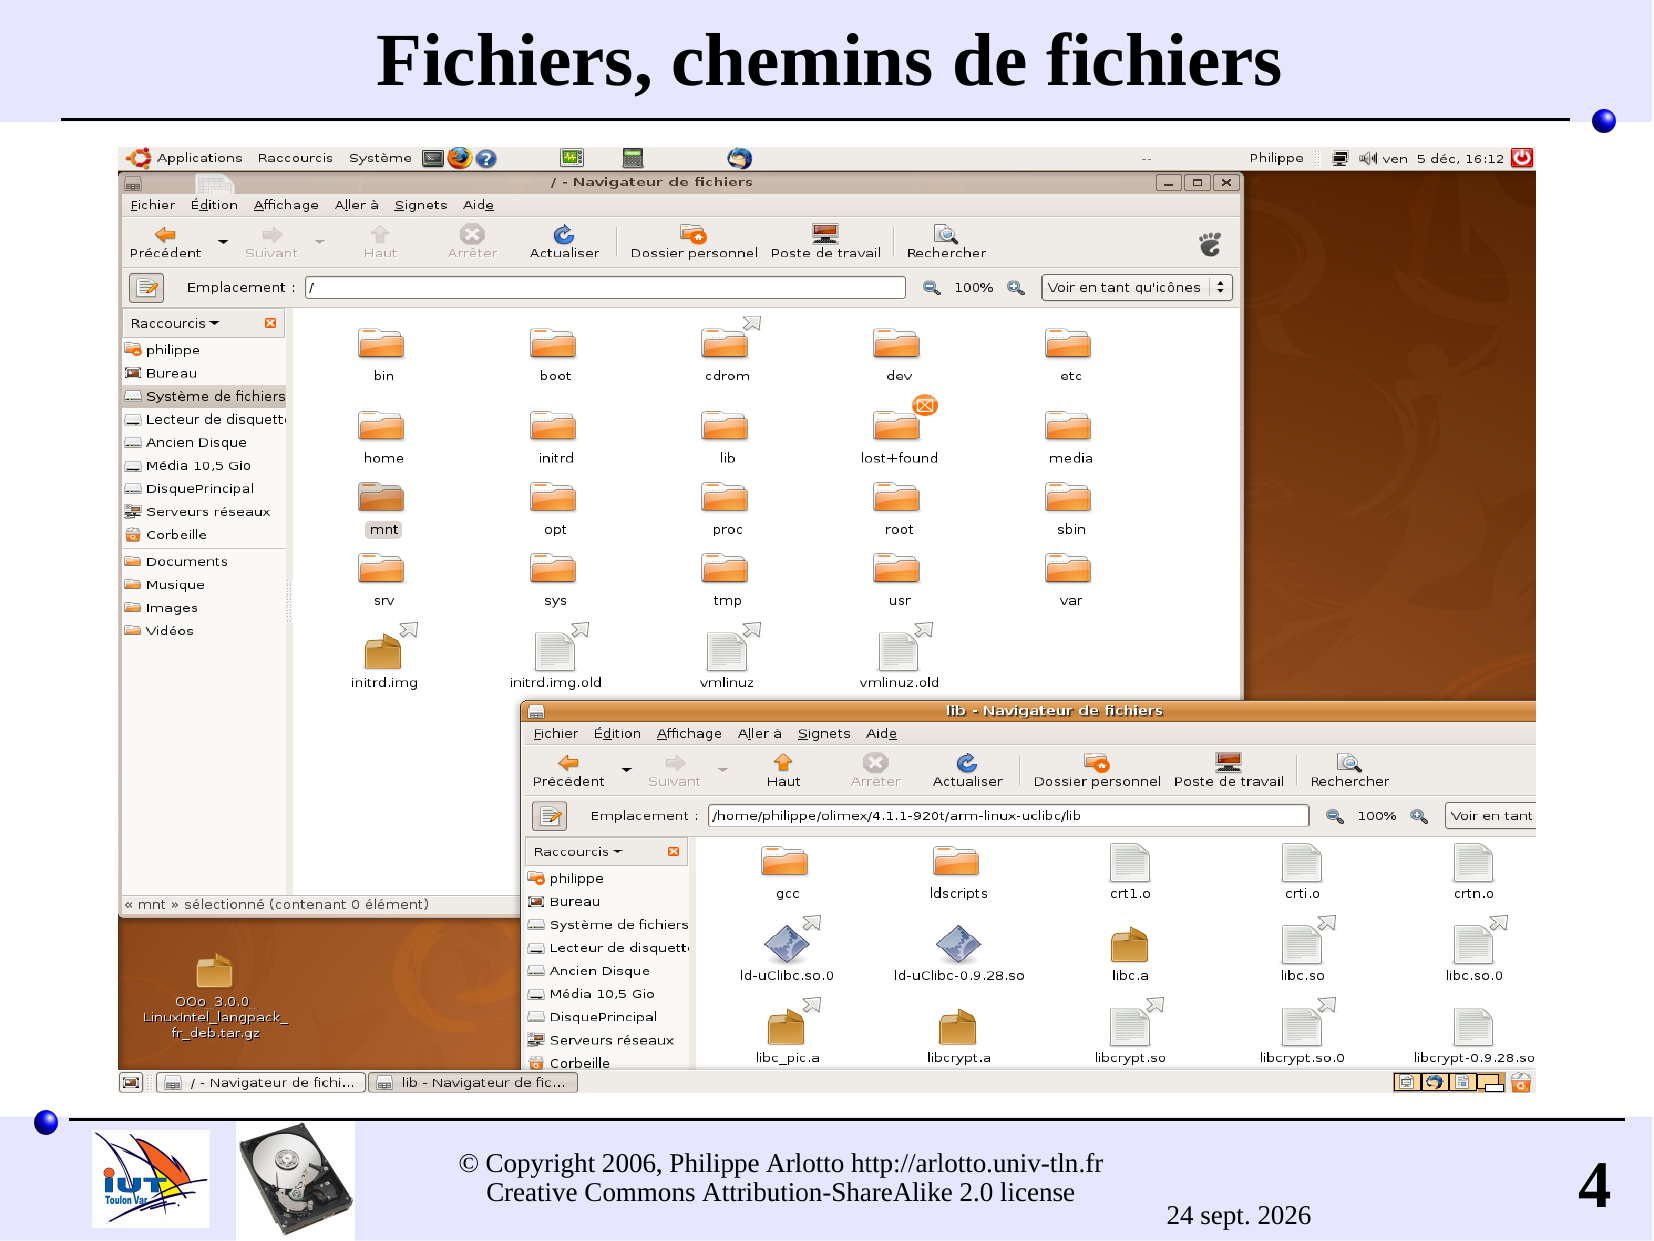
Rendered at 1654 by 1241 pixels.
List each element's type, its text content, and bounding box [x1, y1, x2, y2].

picture [118, 147, 1536, 1093]
title Fichiers, chemins de fichiers [95, 11, 1585, 110]
picture [236, 1121, 355, 1241]
